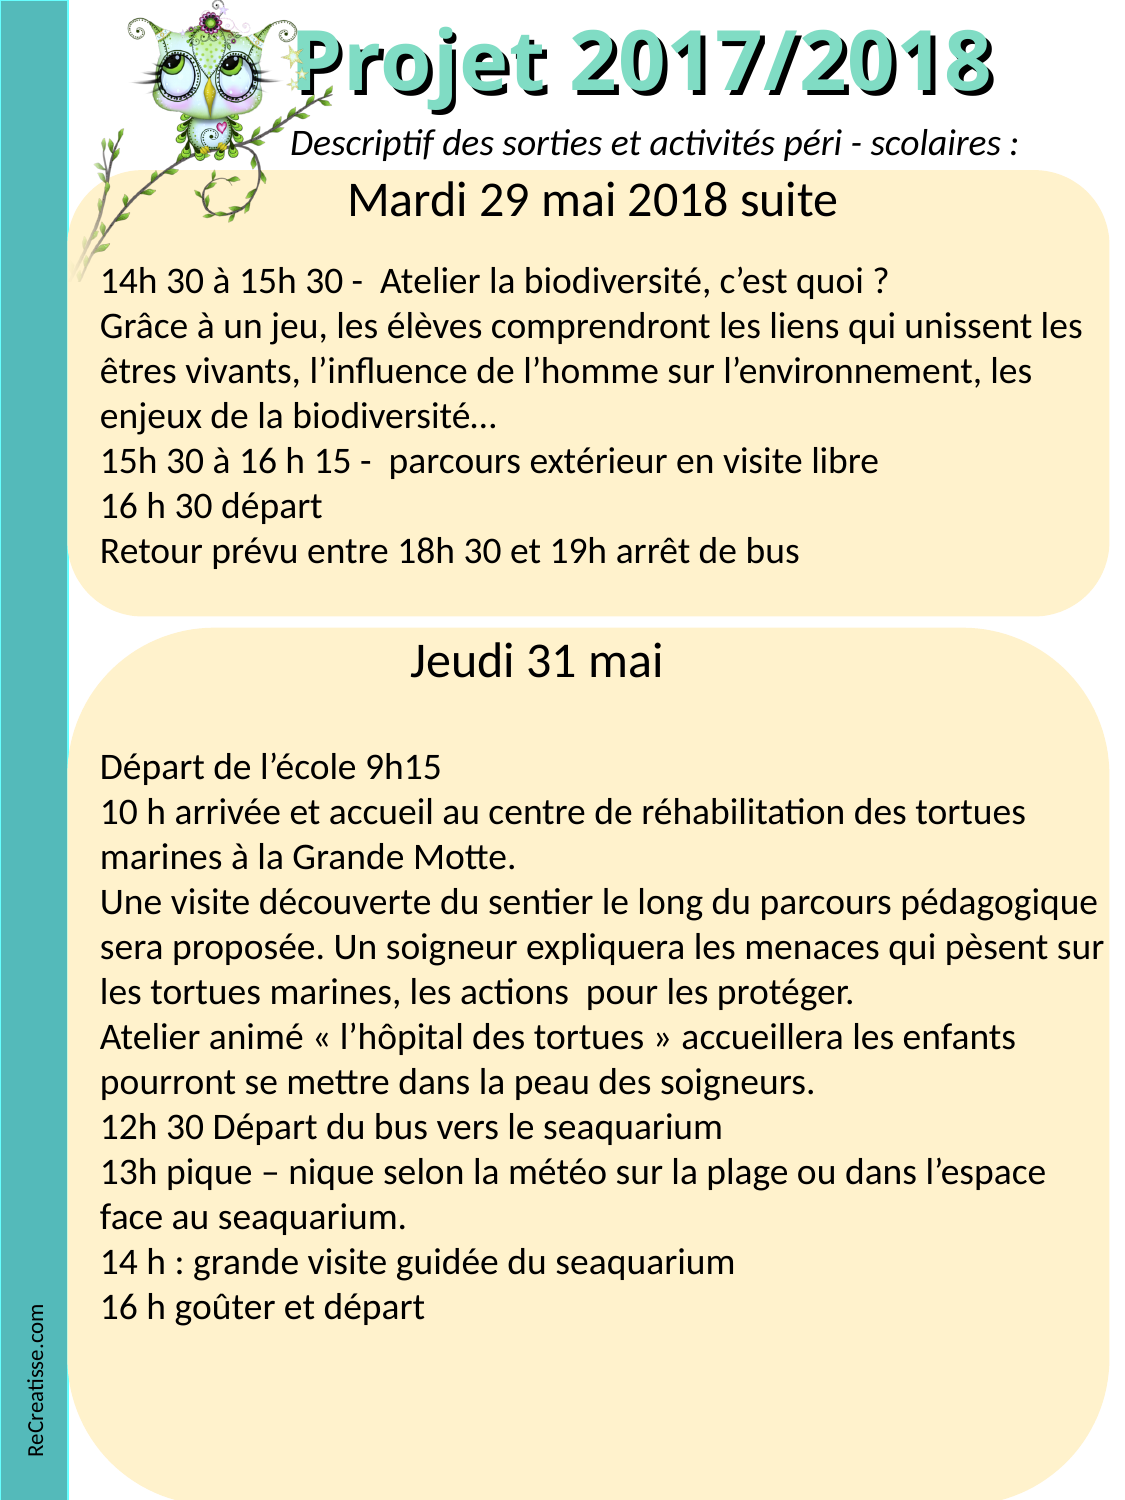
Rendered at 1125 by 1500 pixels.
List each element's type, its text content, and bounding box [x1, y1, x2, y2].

text_box Mardi 29 mai 2018 suite [332, 159, 854, 234]
text_box ReCreatisse.com [13, 1289, 55, 1473]
text_box Descriptif des sorties et activités péri - scolaires : [333, 110, 1035, 171]
picture [68, 0, 333, 282]
text_box Jeudi 31 mai [396, 620, 679, 695]
text_box [0, 0, 1109, 1500]
text_box 14h 30 à 15h 30 - Atelier la biodiversité, c’est quoi ? Grâce à un jeu, les élèves comprendront les liens qui unissent les êtres vivants, l’influence de l’homme sur l’environnement, les enjeux de la biodiversité… 15h 30 à 16 h 15 - parcours extérieur en visite libre 16 h 30 départ Retour prévu entre 18h 30 et 19h arrêt de bus [85, 248, 1125, 579]
text_box [333, 171, 1109, 248]
text_box Projet 2017/2018 [333, 0, 1009, 110]
text_box Départ de l’école 9h15 10 h arrivée et accueil au centre de réhabilitation des tortues marines à la Grande Motte. Une visite découverte du sentier le long du parcours pédagogique sera proposée. Un soigneur expliquera les menaces qui pèsent sur les tortues marines, les actions pour les protéger. Atelier animé « l’hôpital des tortues » accueillera les enfants pourront se mettre dans la peau des soigneurs. 12h 30 Départ du bus vers le seaquarium 13h pique – nique selon la météo sur la plage ou dans l’espace face au seaquarium. 14 h : grande visite guidée du seaquarium 16 h goûter et départ [85, 735, 1125, 1335]
